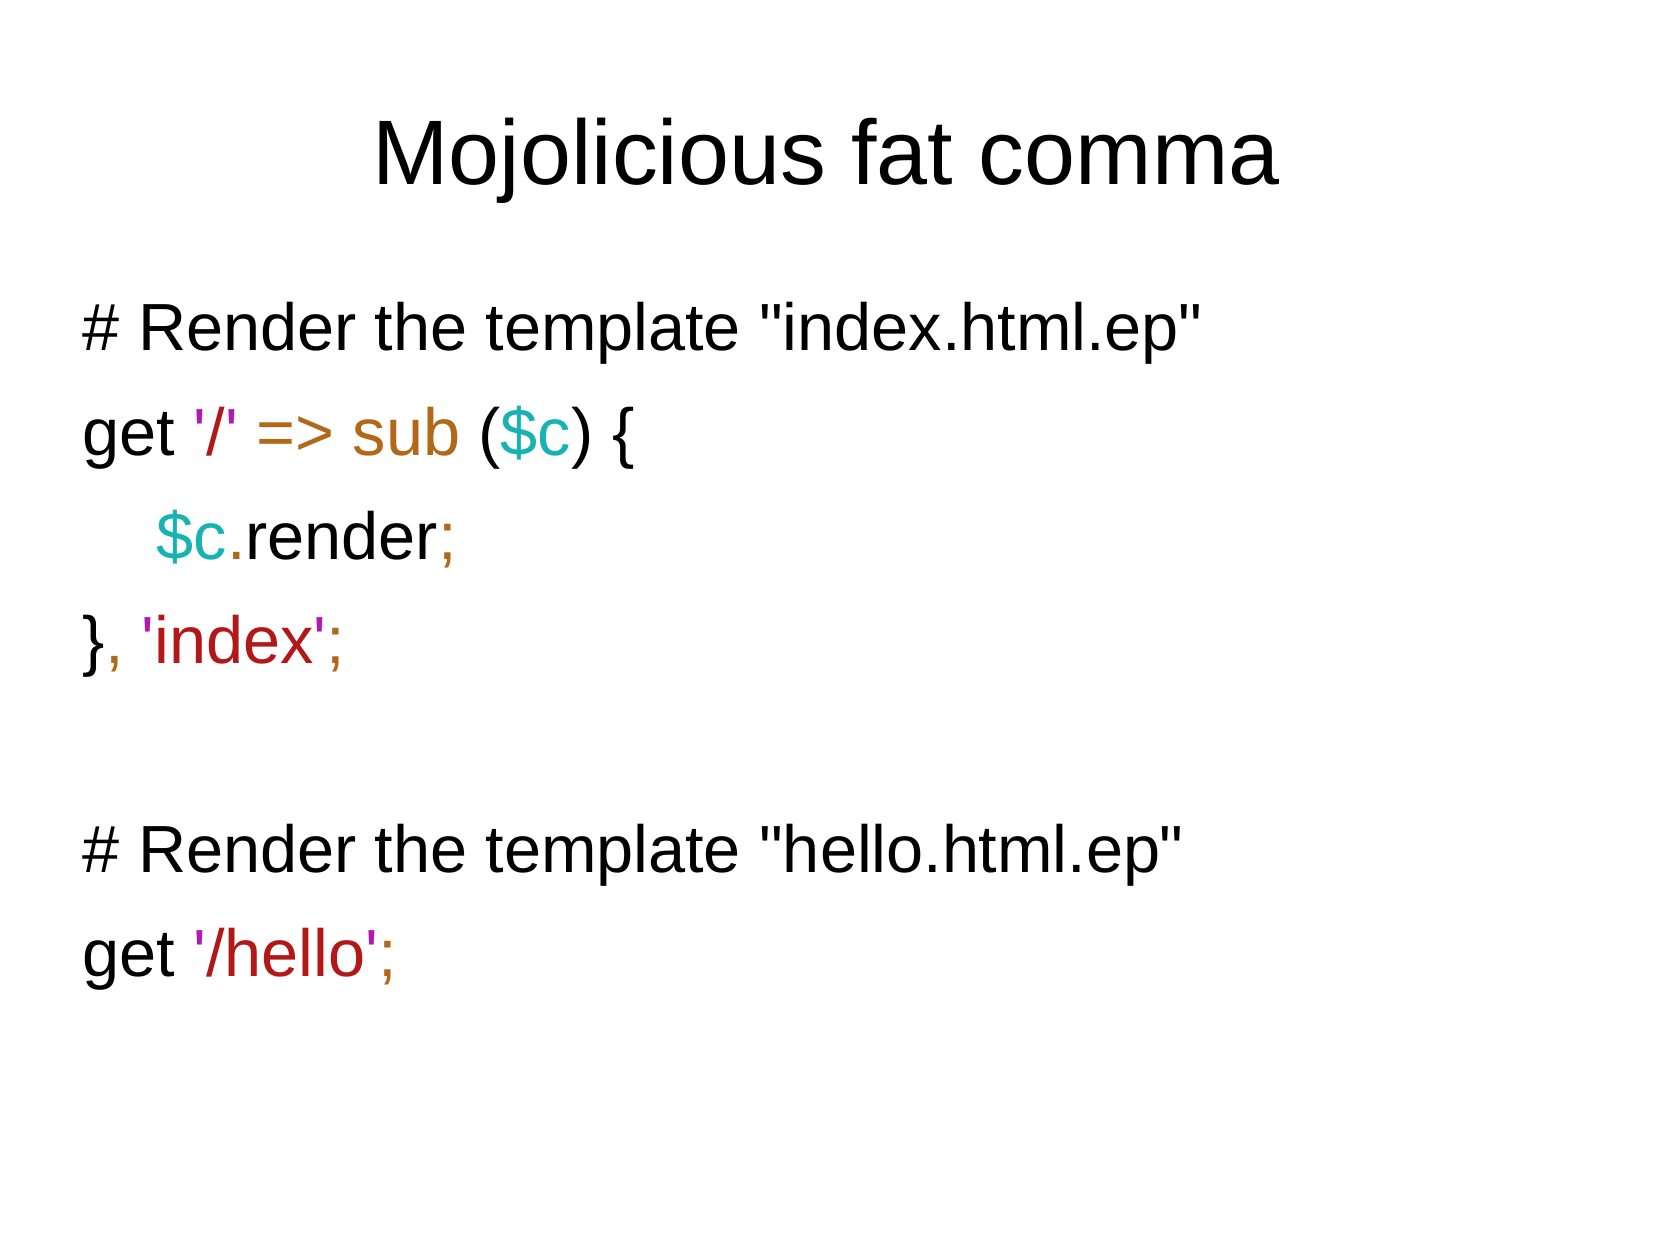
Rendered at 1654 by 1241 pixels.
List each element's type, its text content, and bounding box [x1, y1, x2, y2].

title Mojolicious fat comma [82, 49, 1571, 257]
list # Render the template "index.html.ep" get '/' => sub ($c) { $c.render; }, 'index'; # Render the template "hello.html.ep" get '/hello'; [82, 290, 1571, 1010]
